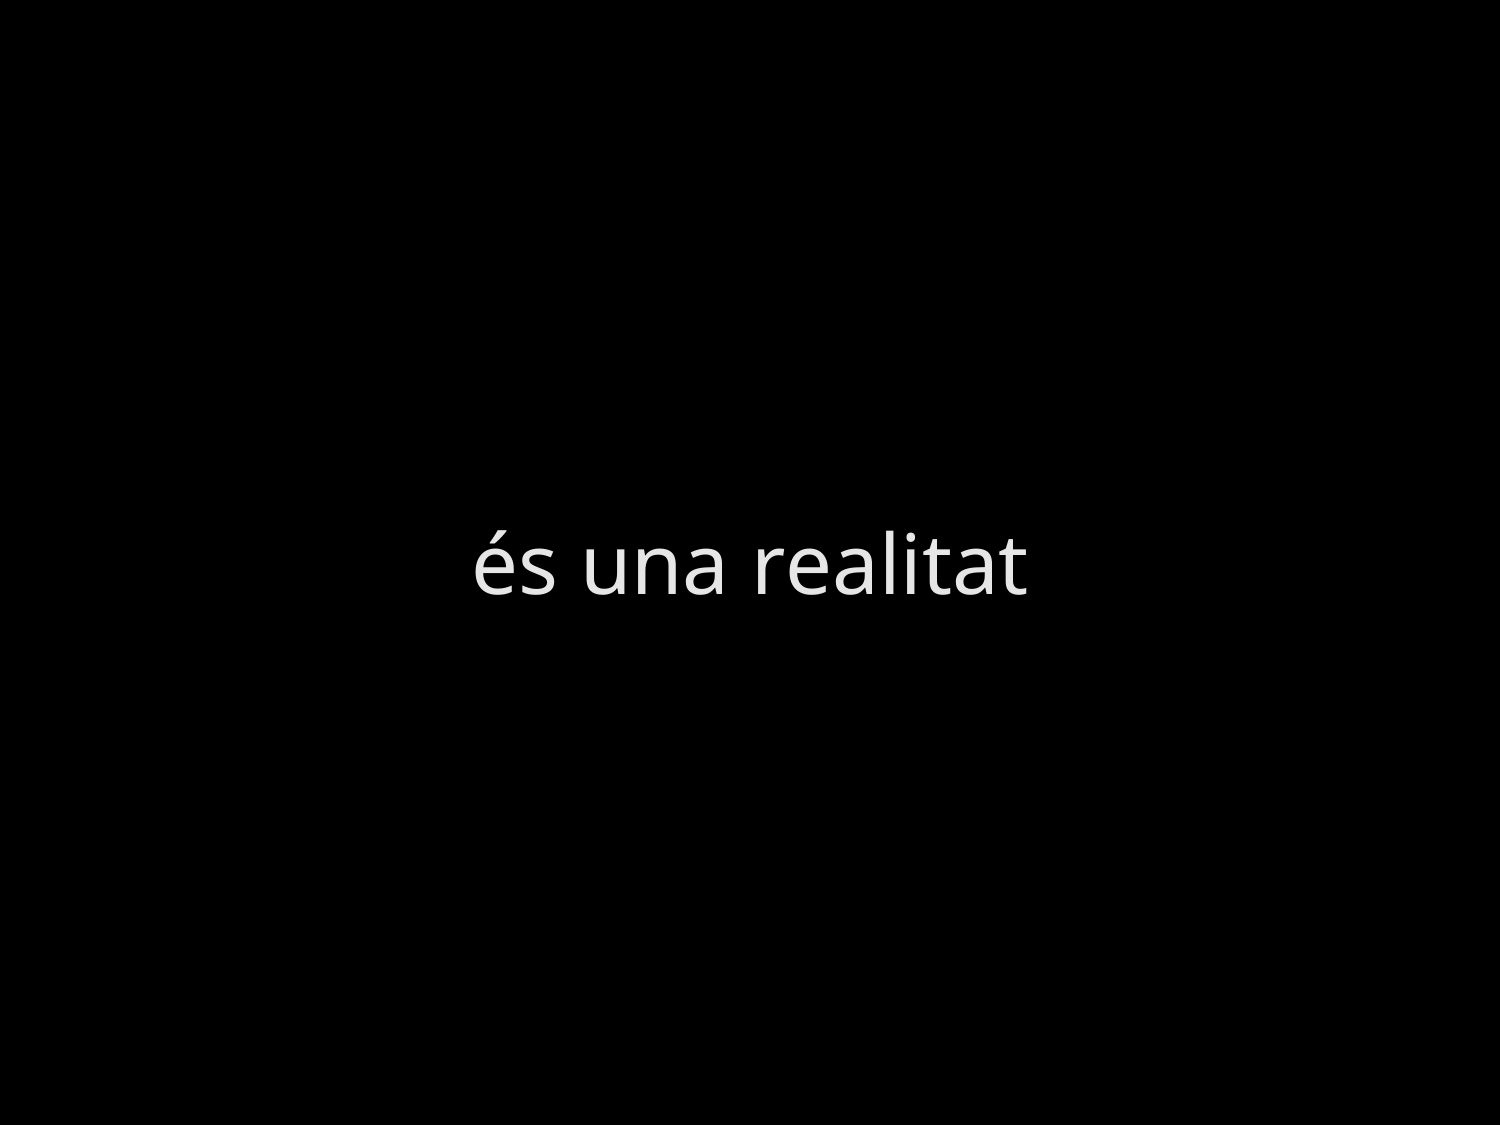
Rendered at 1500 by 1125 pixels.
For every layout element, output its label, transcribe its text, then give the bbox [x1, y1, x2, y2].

title és una realitat [110, 468, 1392, 657]
